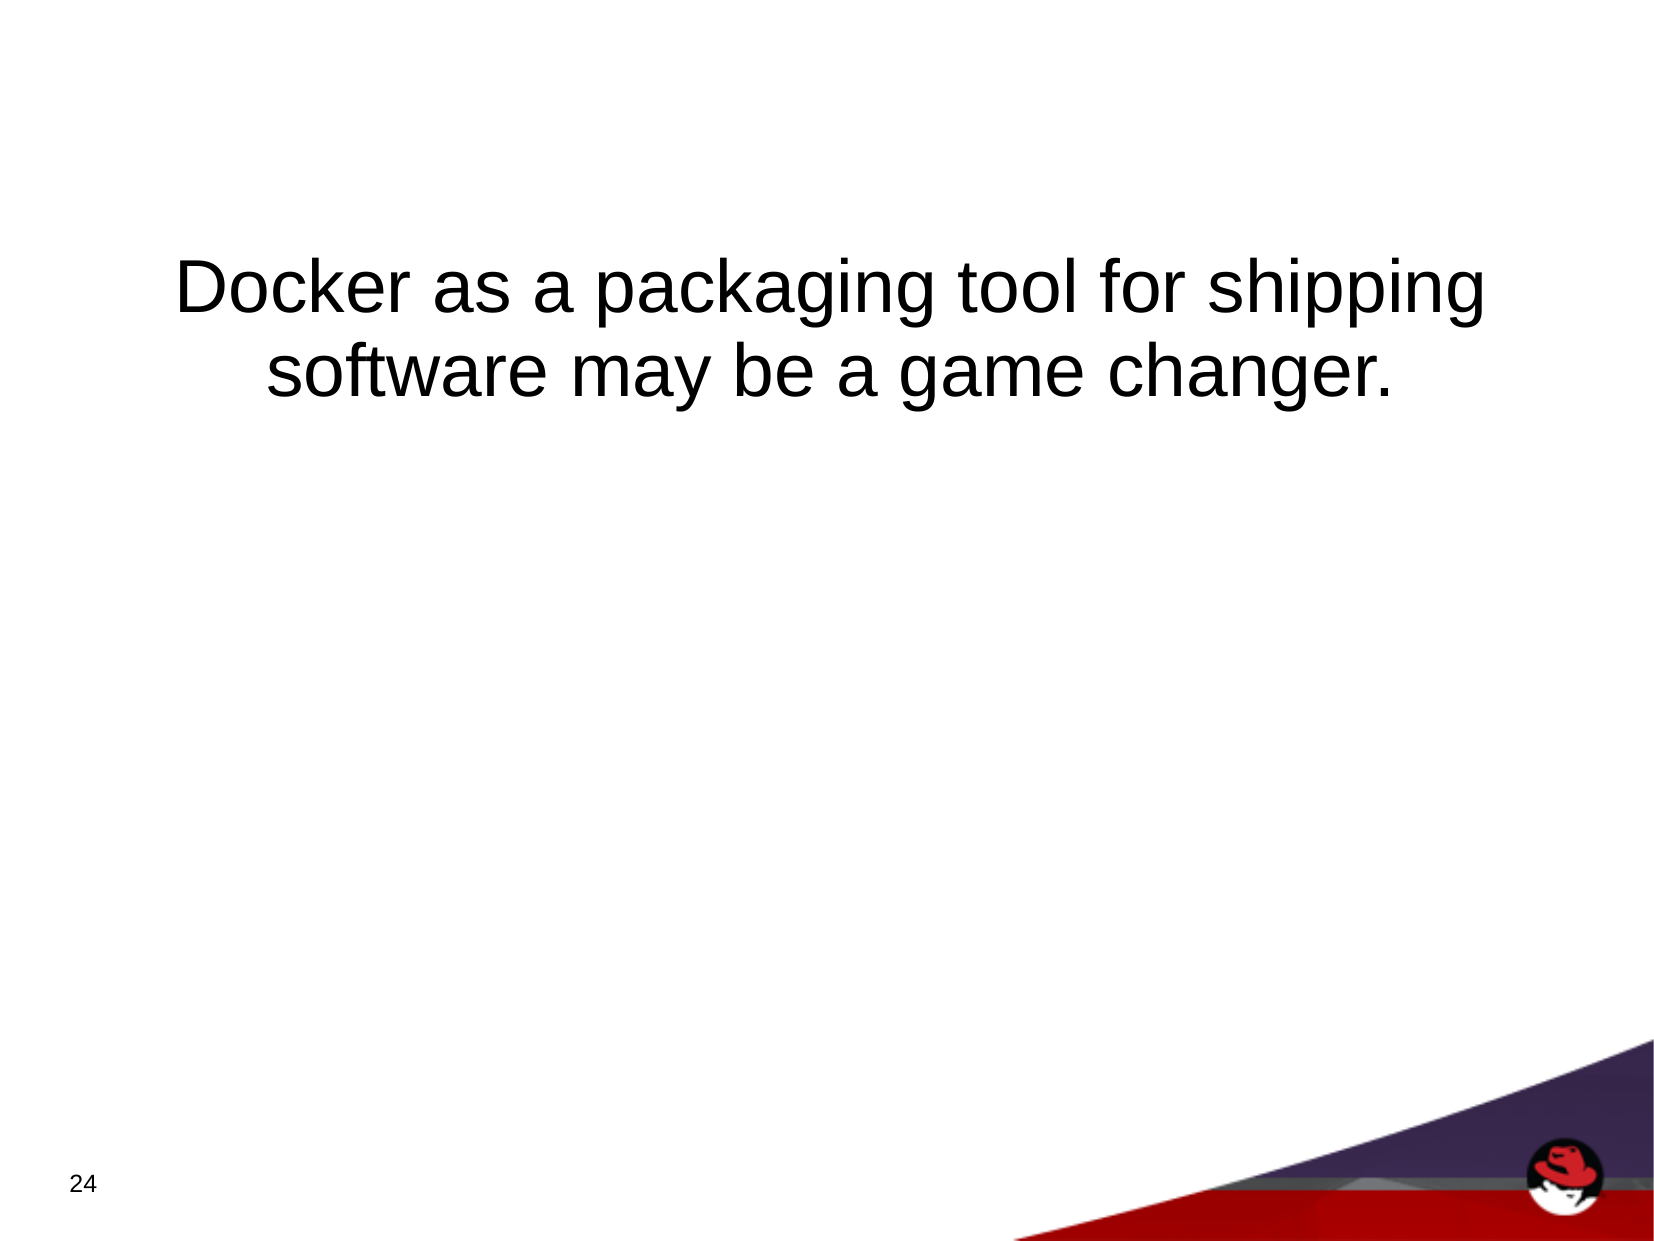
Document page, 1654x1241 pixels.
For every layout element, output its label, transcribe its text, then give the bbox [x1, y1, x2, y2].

picture [1012, 1036, 1654, 1241]
list Docker as a packaging tool for shipping software may be a game changer. [86, 244, 1576, 1039]
